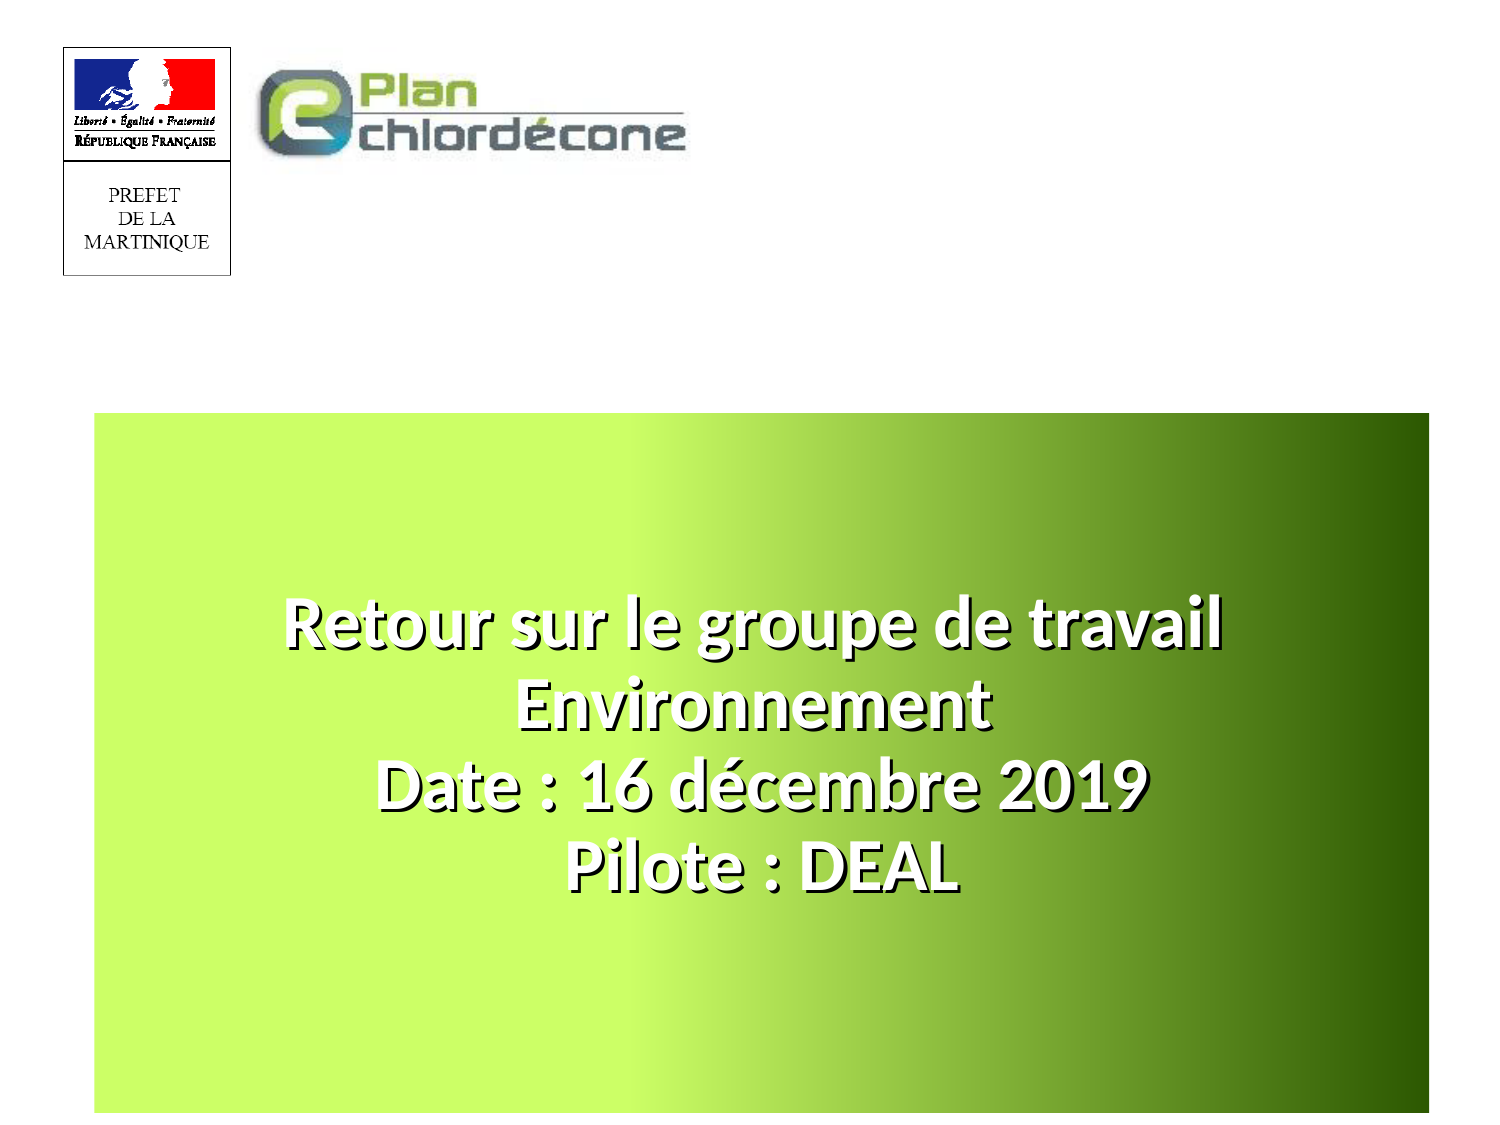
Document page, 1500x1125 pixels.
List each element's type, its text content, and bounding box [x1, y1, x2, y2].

text_box Retour sur le groupe de travail Environnement Date : 16 décembre 2019 Pilote : DEAL [94, 413, 1430, 1113]
subtitle [94, 377, 1500, 1123]
picture [59, 23, 709, 284]
